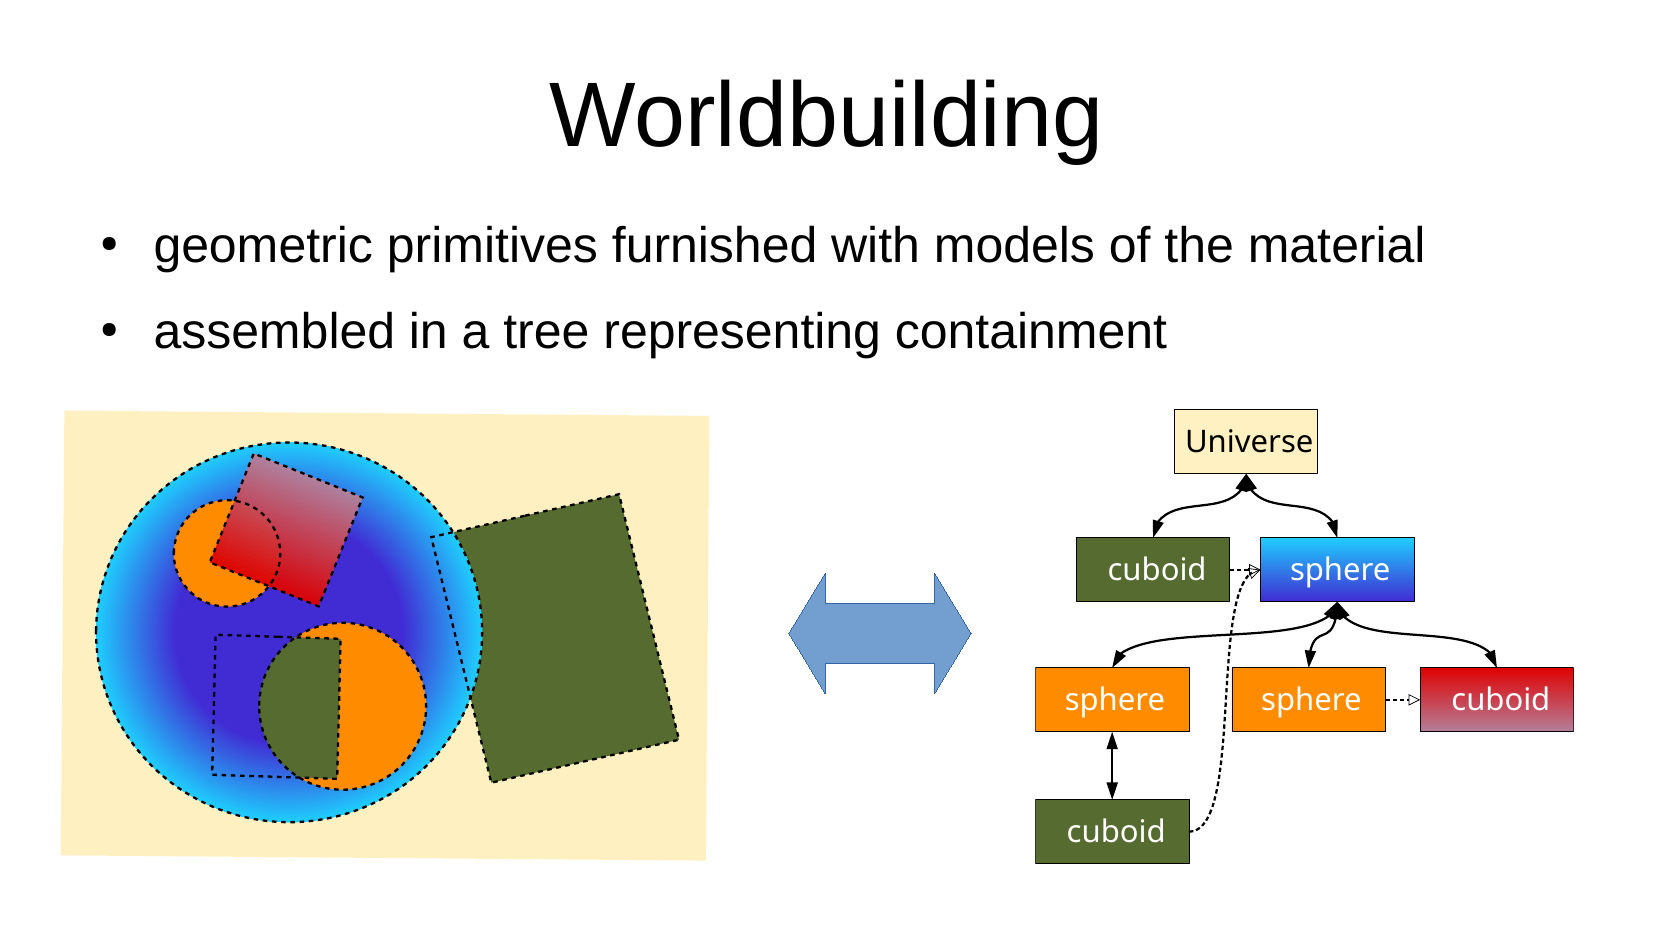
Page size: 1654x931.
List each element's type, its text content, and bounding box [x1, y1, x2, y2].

list geometric primitives furnished with models of the material assembled in a tree representing containment [82, 217, 1571, 758]
title Worldbuilding [82, 37, 1571, 193]
text_box [788, 573, 972, 694]
picture [1035, 409, 1575, 865]
picture [33, 384, 737, 888]
